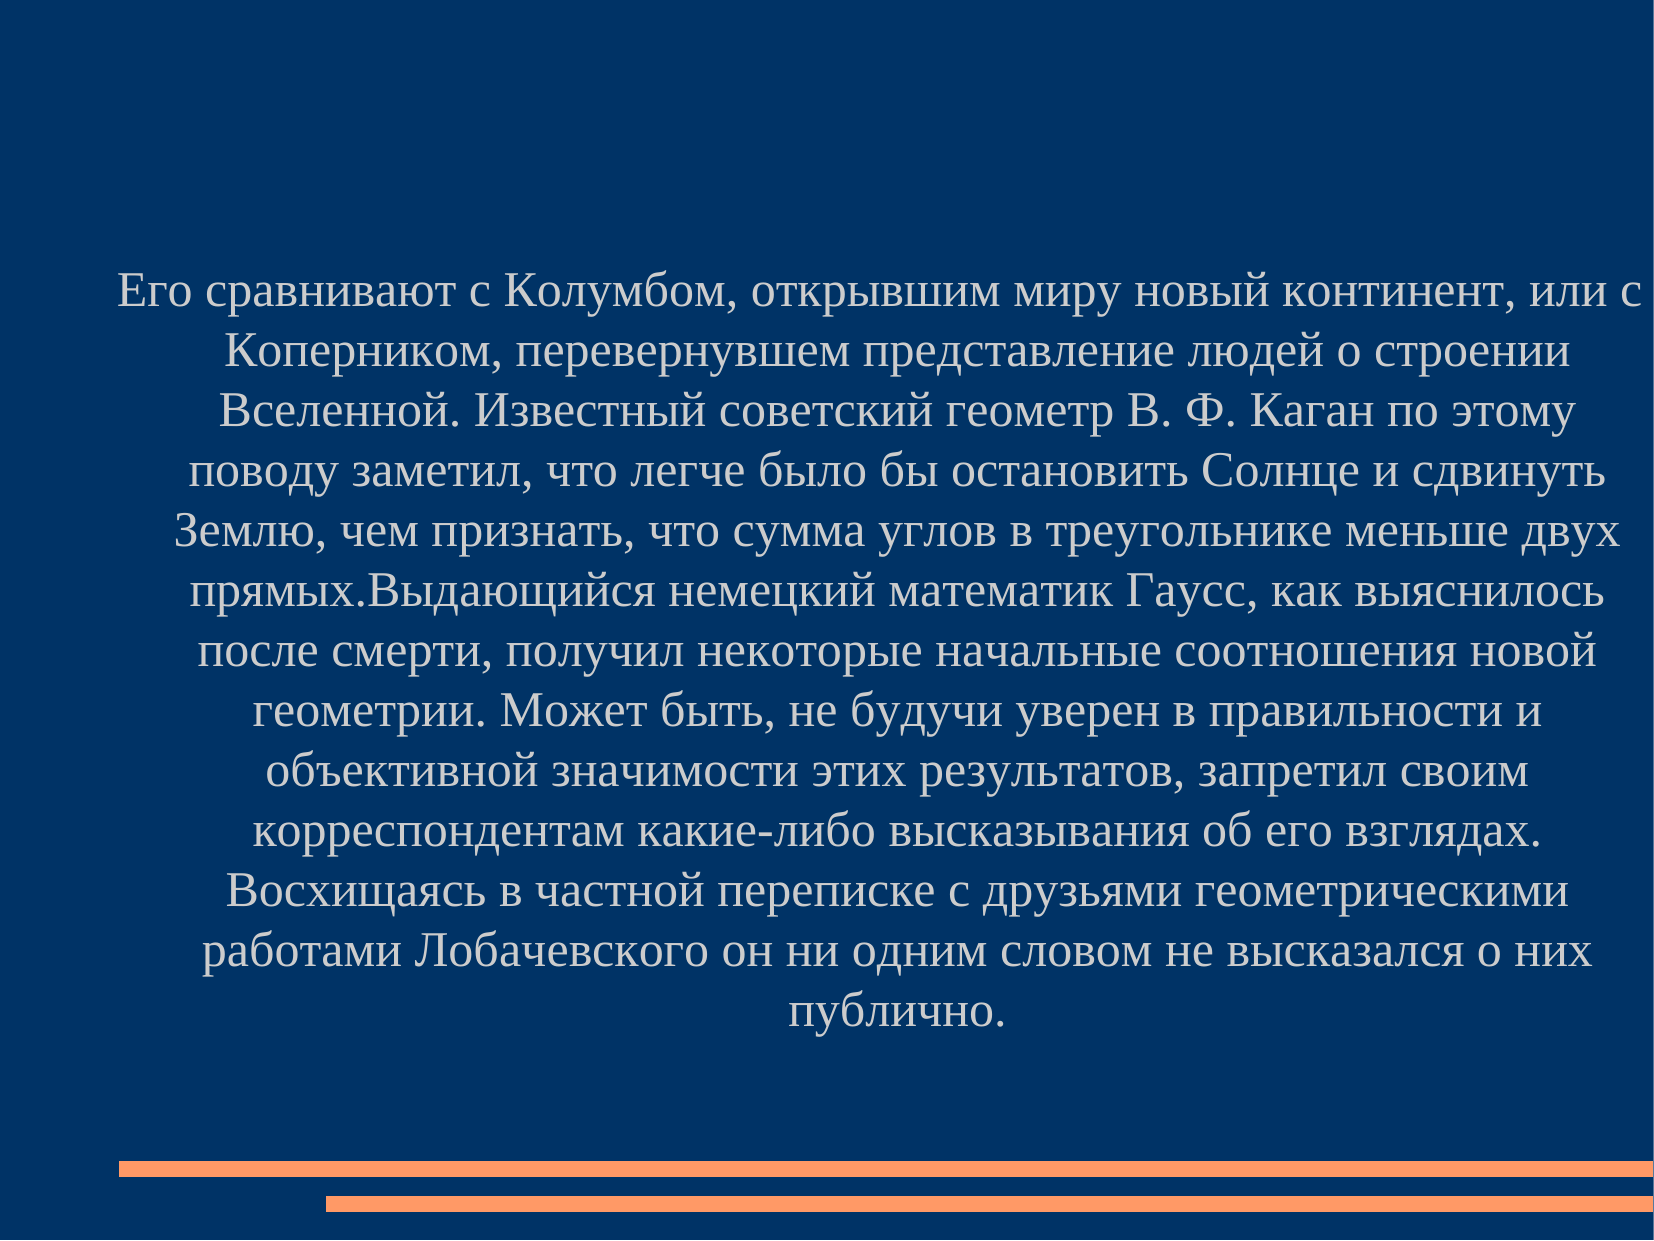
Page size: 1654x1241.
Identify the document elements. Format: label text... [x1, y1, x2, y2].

subtitle Его сравнивают с Колумбом, открывшим миру новый континент, или с Коперником, перевернувшем представление людей о строении Вселенной. Известный советский геометр В. Ф. Каган по этому поводу заметил, что легче было бы остановить Солнце и сдвинуть Землю, чем признать, что сумма углов в треугольнике меньше двух прямых.Выдающийся немецкий математик Гаусс, как выяснилось после смерти, получил некоторые начальные соотношения новой геометрии. Может быть, не будучи уверен в правильности и объективной значимости этих результатов, запретил своим корреспондентам какие-либо высказывания об его взглядах. Восхищаясь в частной переписке с друзьями геометрическими работами Лобачевского он ни одним словом не высказался о них публично. [0, 53, 1654, 1241]
